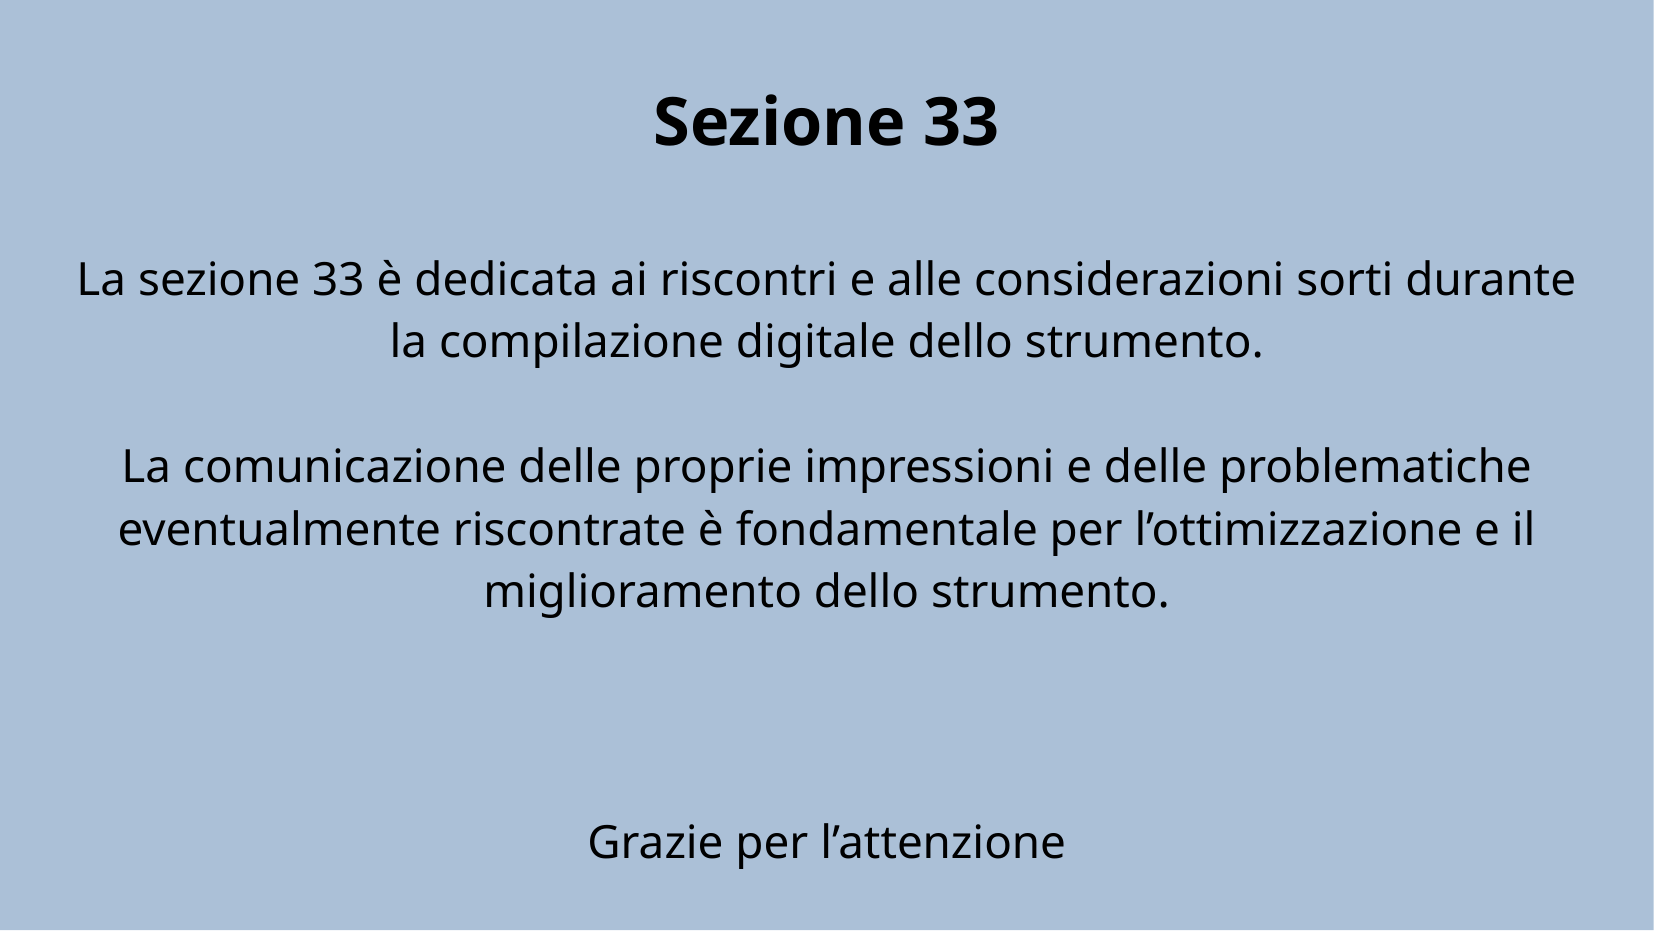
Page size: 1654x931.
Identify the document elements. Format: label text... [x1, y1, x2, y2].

text_box La sezione 33 è dedicata ai riscontri e alle considerazioni sorti durante la compilazione digitale dello strumento. La comunicazione delle proprie impressioni e delle problematiche eventualmente riscontrate è fondamentale per l’ottimizzazione e il miglioramento dello strumento. Grazie per l’attenzione [59, 238, 1595, 787]
title Sezione 33 [47, 0, 1607, 239]
